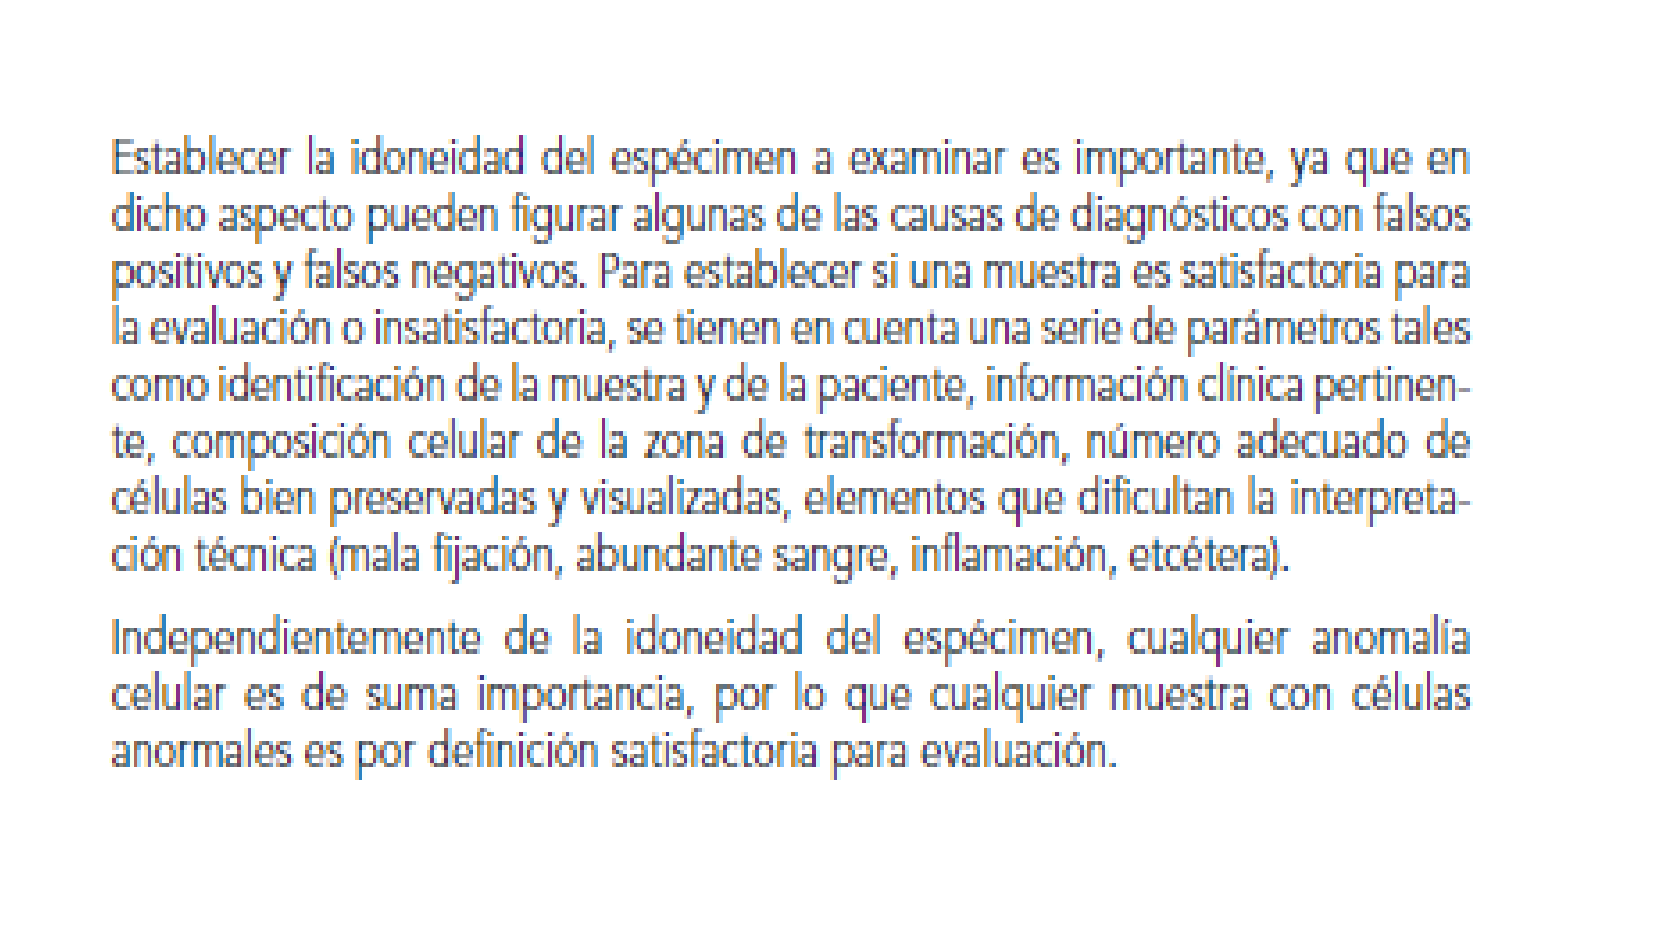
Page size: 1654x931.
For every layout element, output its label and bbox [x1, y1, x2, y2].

picture [59, 118, 1506, 798]
